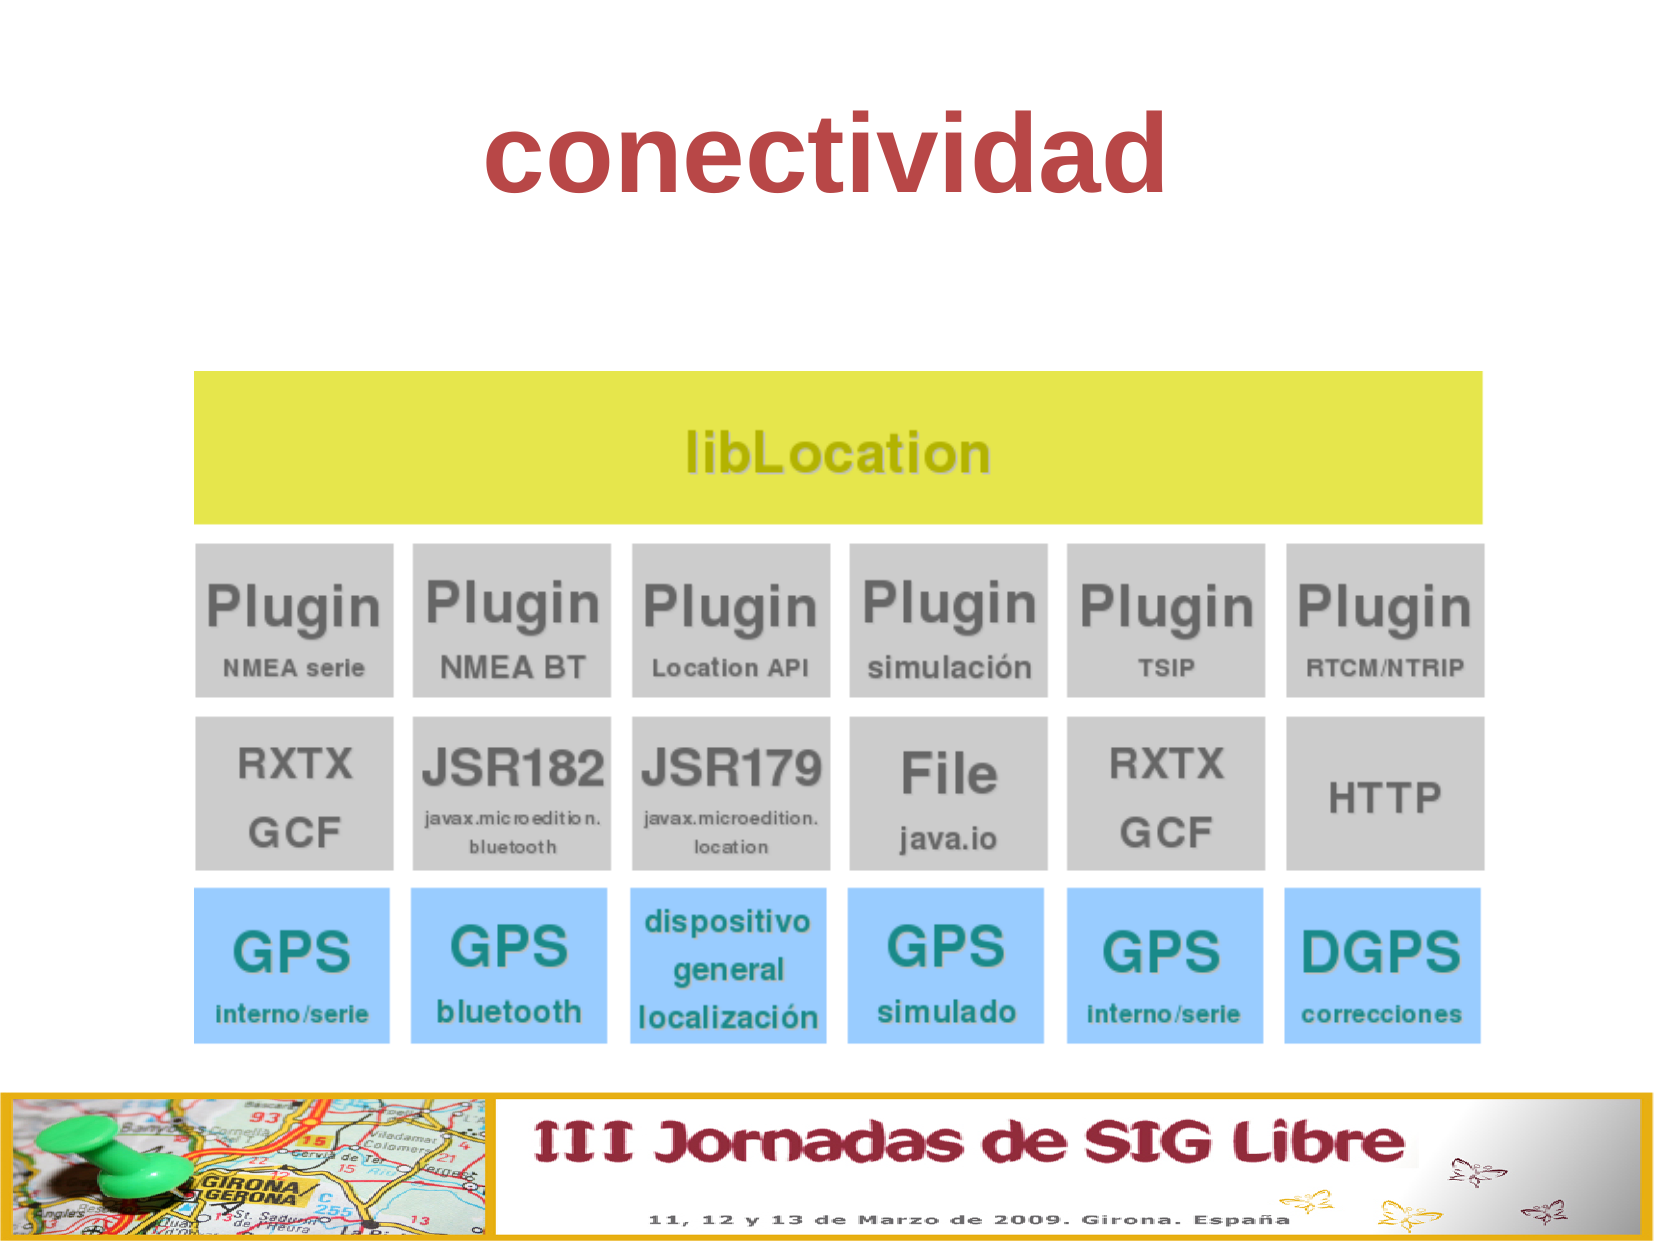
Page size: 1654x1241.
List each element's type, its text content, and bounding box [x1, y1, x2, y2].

picture [0, 1092, 1654, 1241]
title conectividad [82, 56, 1571, 250]
picture [194, 371, 1487, 1046]
